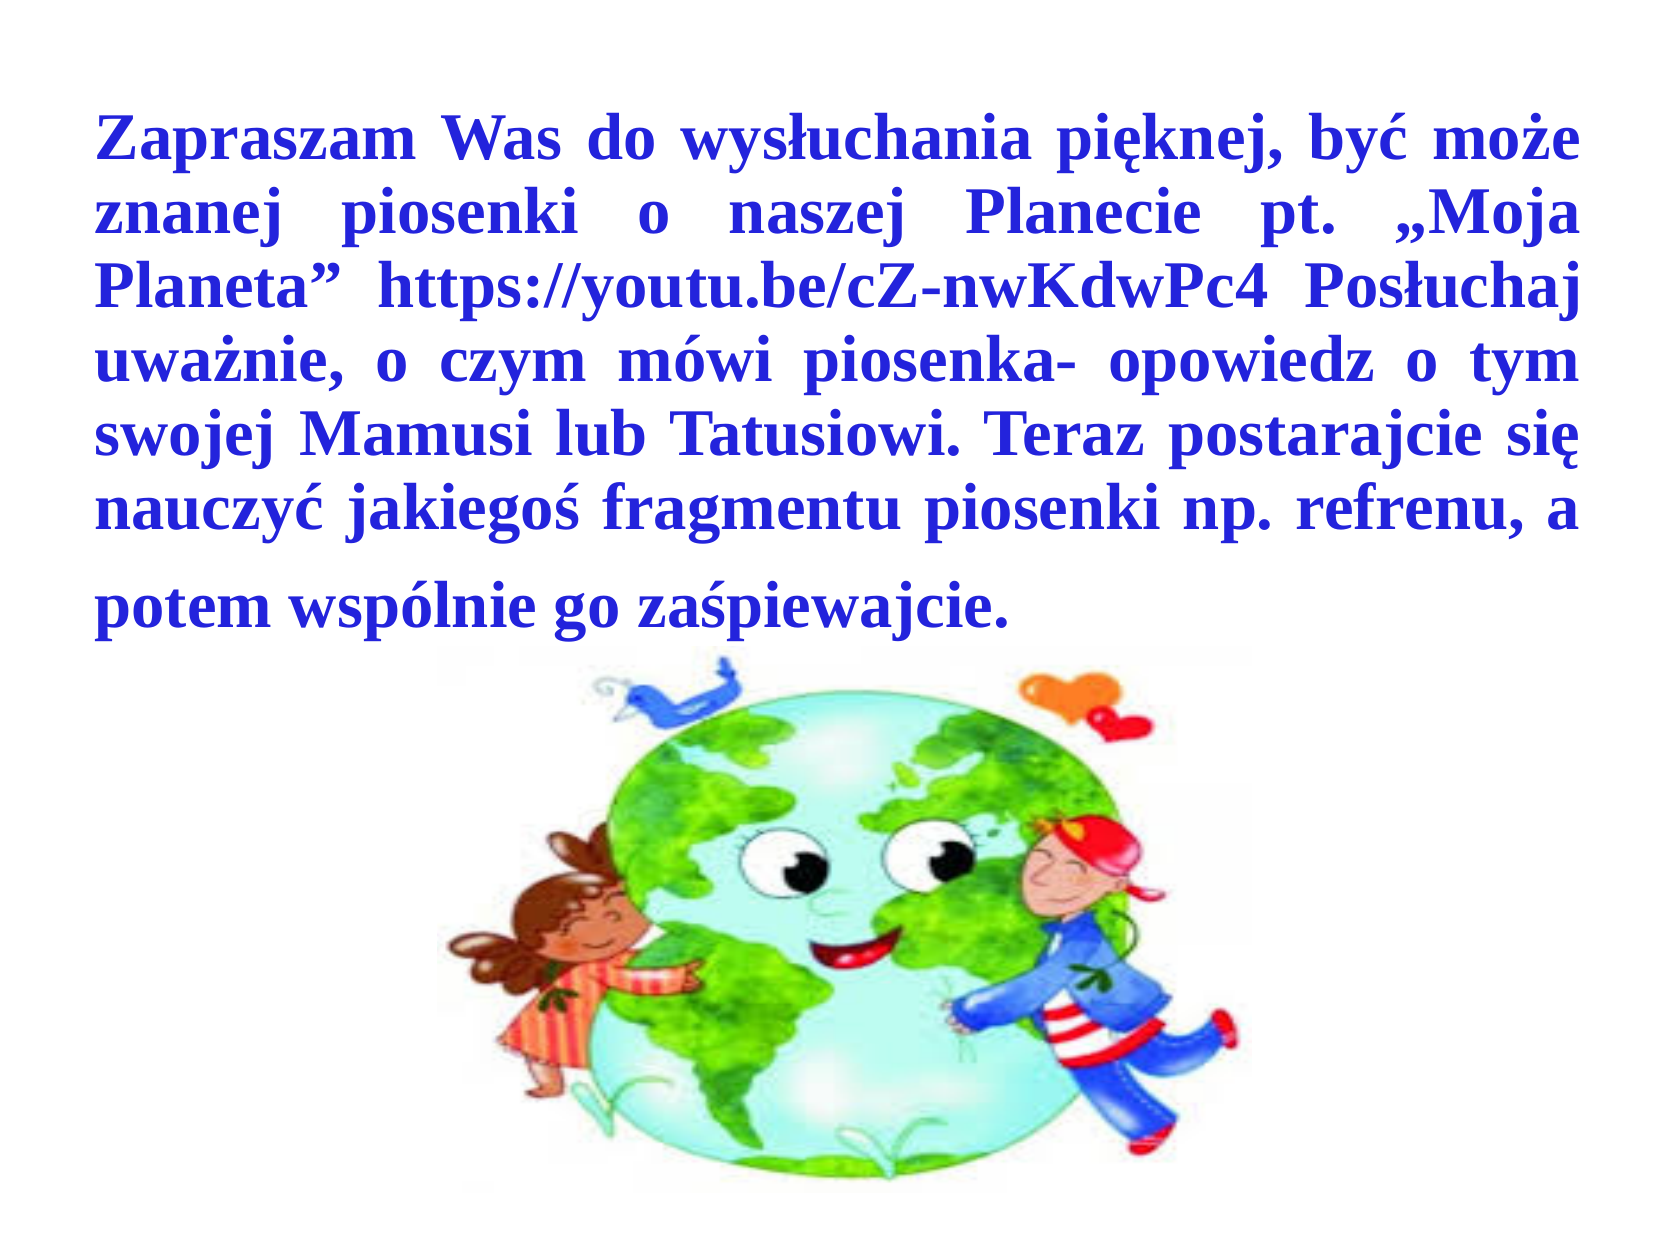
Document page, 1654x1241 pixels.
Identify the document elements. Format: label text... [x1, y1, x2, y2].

title Zapraszam Was do wysłuchania pięknej, być może znanej piosenki o naszej Planecie pt. „Moja Planeta” https://youtu.be/cZ-nwKdwPc4 Posłuchaj uważnie, o czym mówi piosenka- opowiedz o tym swojej Mamusi lub Tatusiowi. Teraz postarajcie się nauczyć jakiegoś fragmentu piosenki np. refrenu, a potem wspólnie go zaśpiewajcie. [94, 99, 1583, 647]
picture [437, 646, 1252, 1193]
